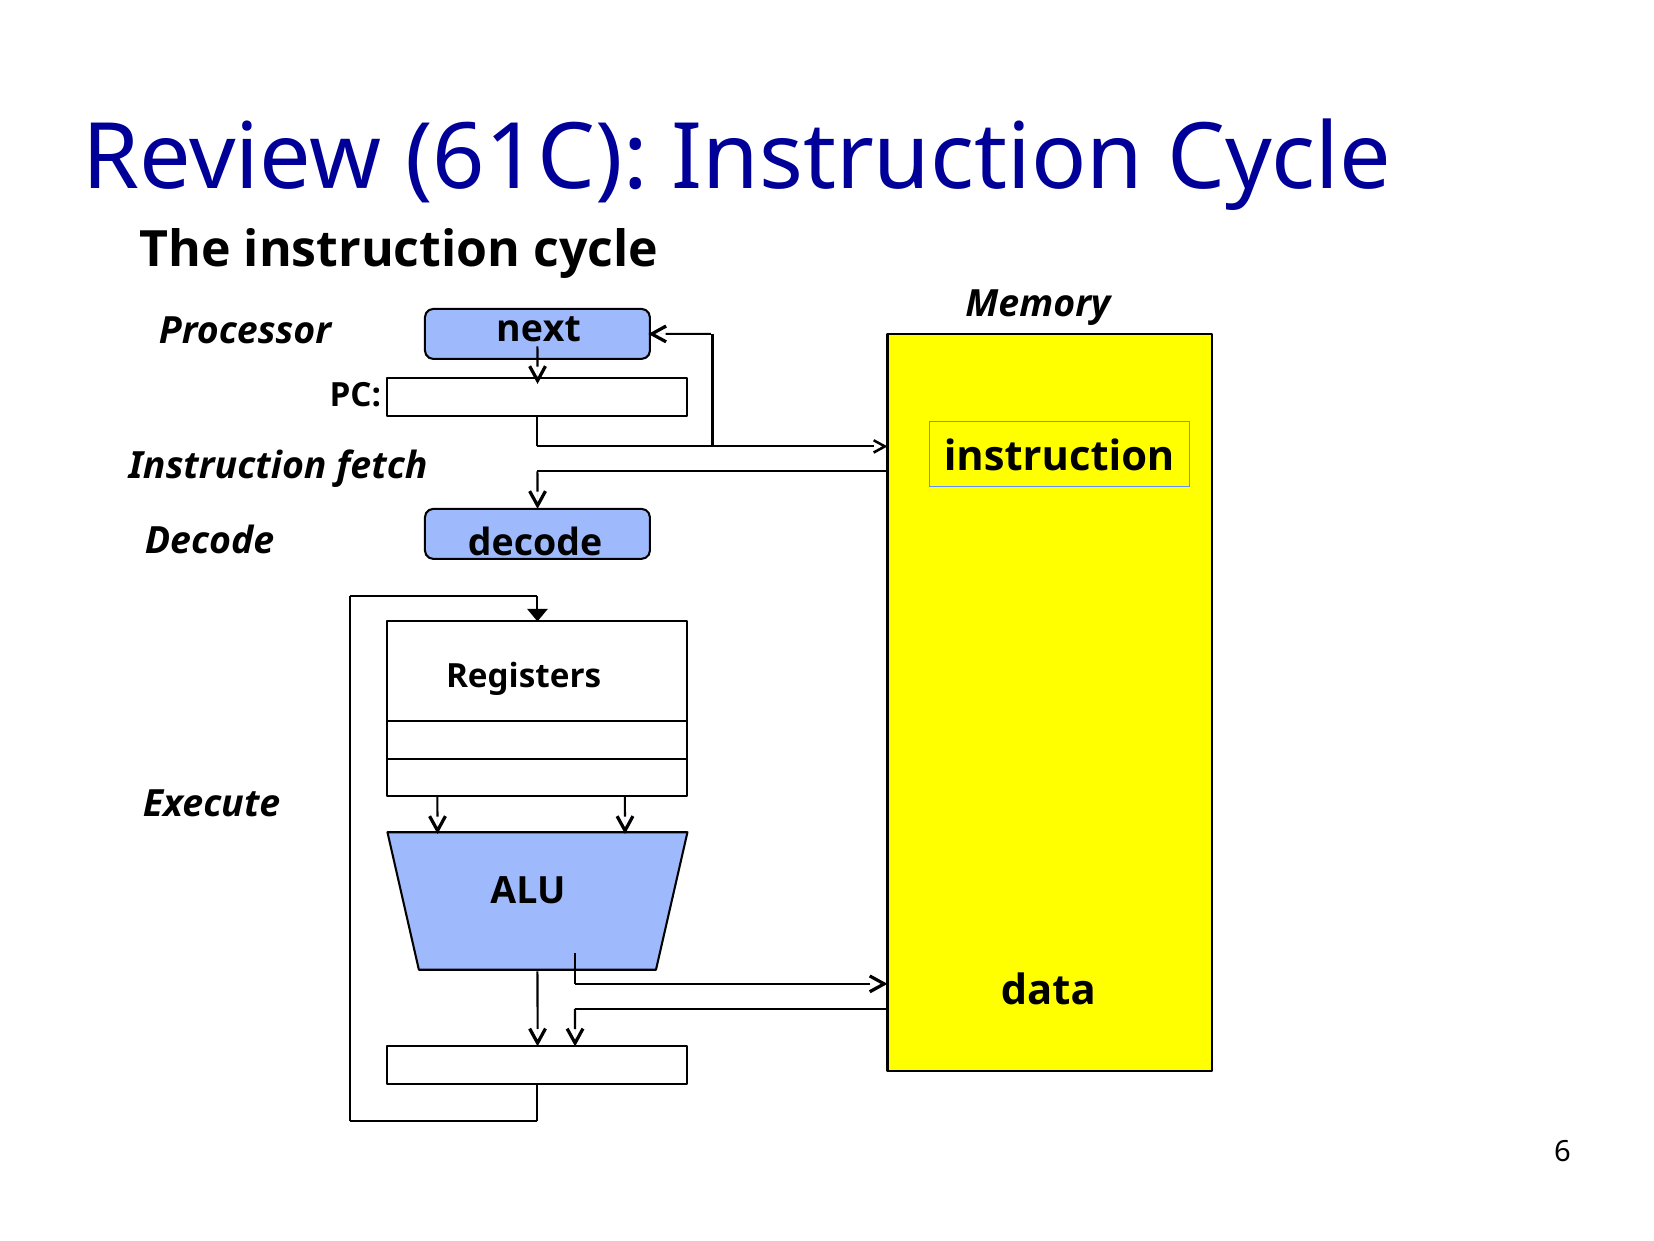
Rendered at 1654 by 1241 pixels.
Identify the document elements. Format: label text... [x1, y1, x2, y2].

text_box [387, 796, 688, 970]
text_box [887, 333, 1213, 1072]
text_box Instruction fetch [113, 433, 443, 494]
text_box data [985, 955, 1111, 1021]
text_box instruction [929, 421, 1190, 487]
text_box decode [453, 510, 618, 571]
text_box next [481, 296, 596, 357]
text_box Processor [144, 298, 347, 359]
text_box Registers [431, 646, 617, 702]
text_box Decode [130, 508, 290, 569]
text_box ALU [475, 858, 581, 919]
text_box Execute [128, 771, 296, 832]
text_box [424, 471, 650, 559]
title Review (61C): Instruction Cycle [82, 49, 1571, 257]
text_box [424, 308, 711, 384]
text_box The instruction cycle [125, 208, 1375, 284]
text_box PC: [314, 365, 397, 421]
text_box Memory [950, 271, 1126, 332]
